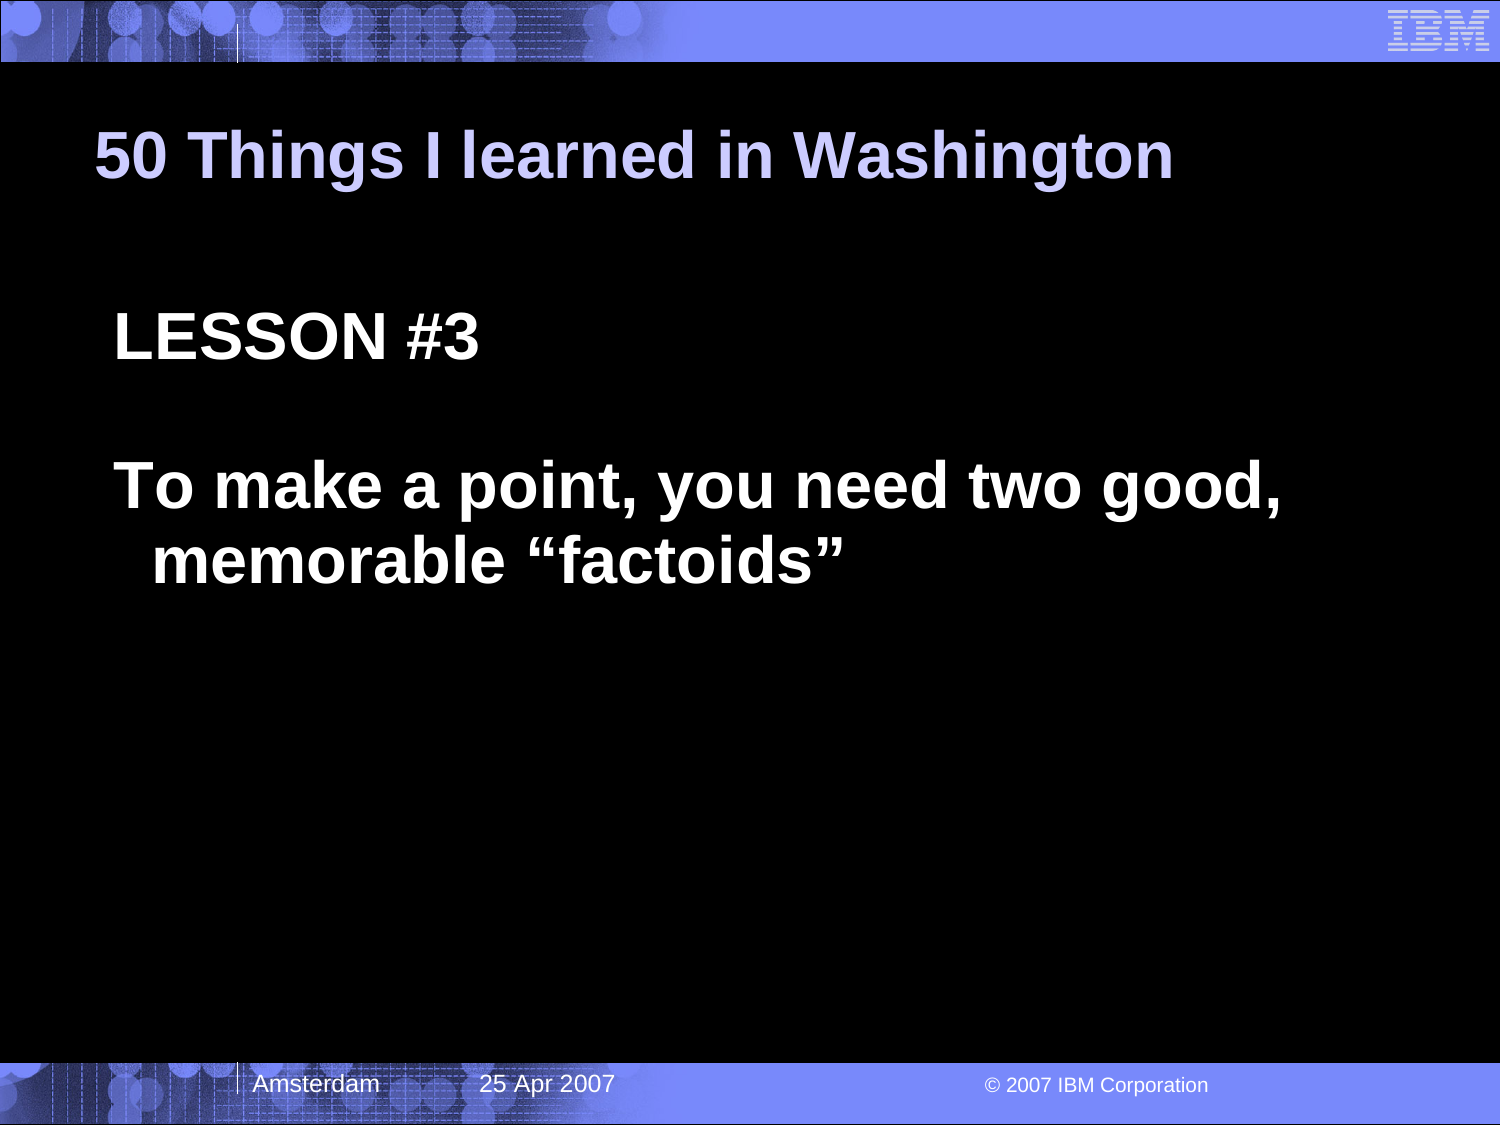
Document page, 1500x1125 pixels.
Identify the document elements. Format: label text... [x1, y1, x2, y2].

picture [1, 1, 1500, 62]
title 50 Things I learned in Washington [79, 116, 1433, 205]
list LESSON #3 To make a point, you need two good, memorable “factoids” [99, 291, 1388, 1037]
picture [0, 1063, 1500, 1124]
